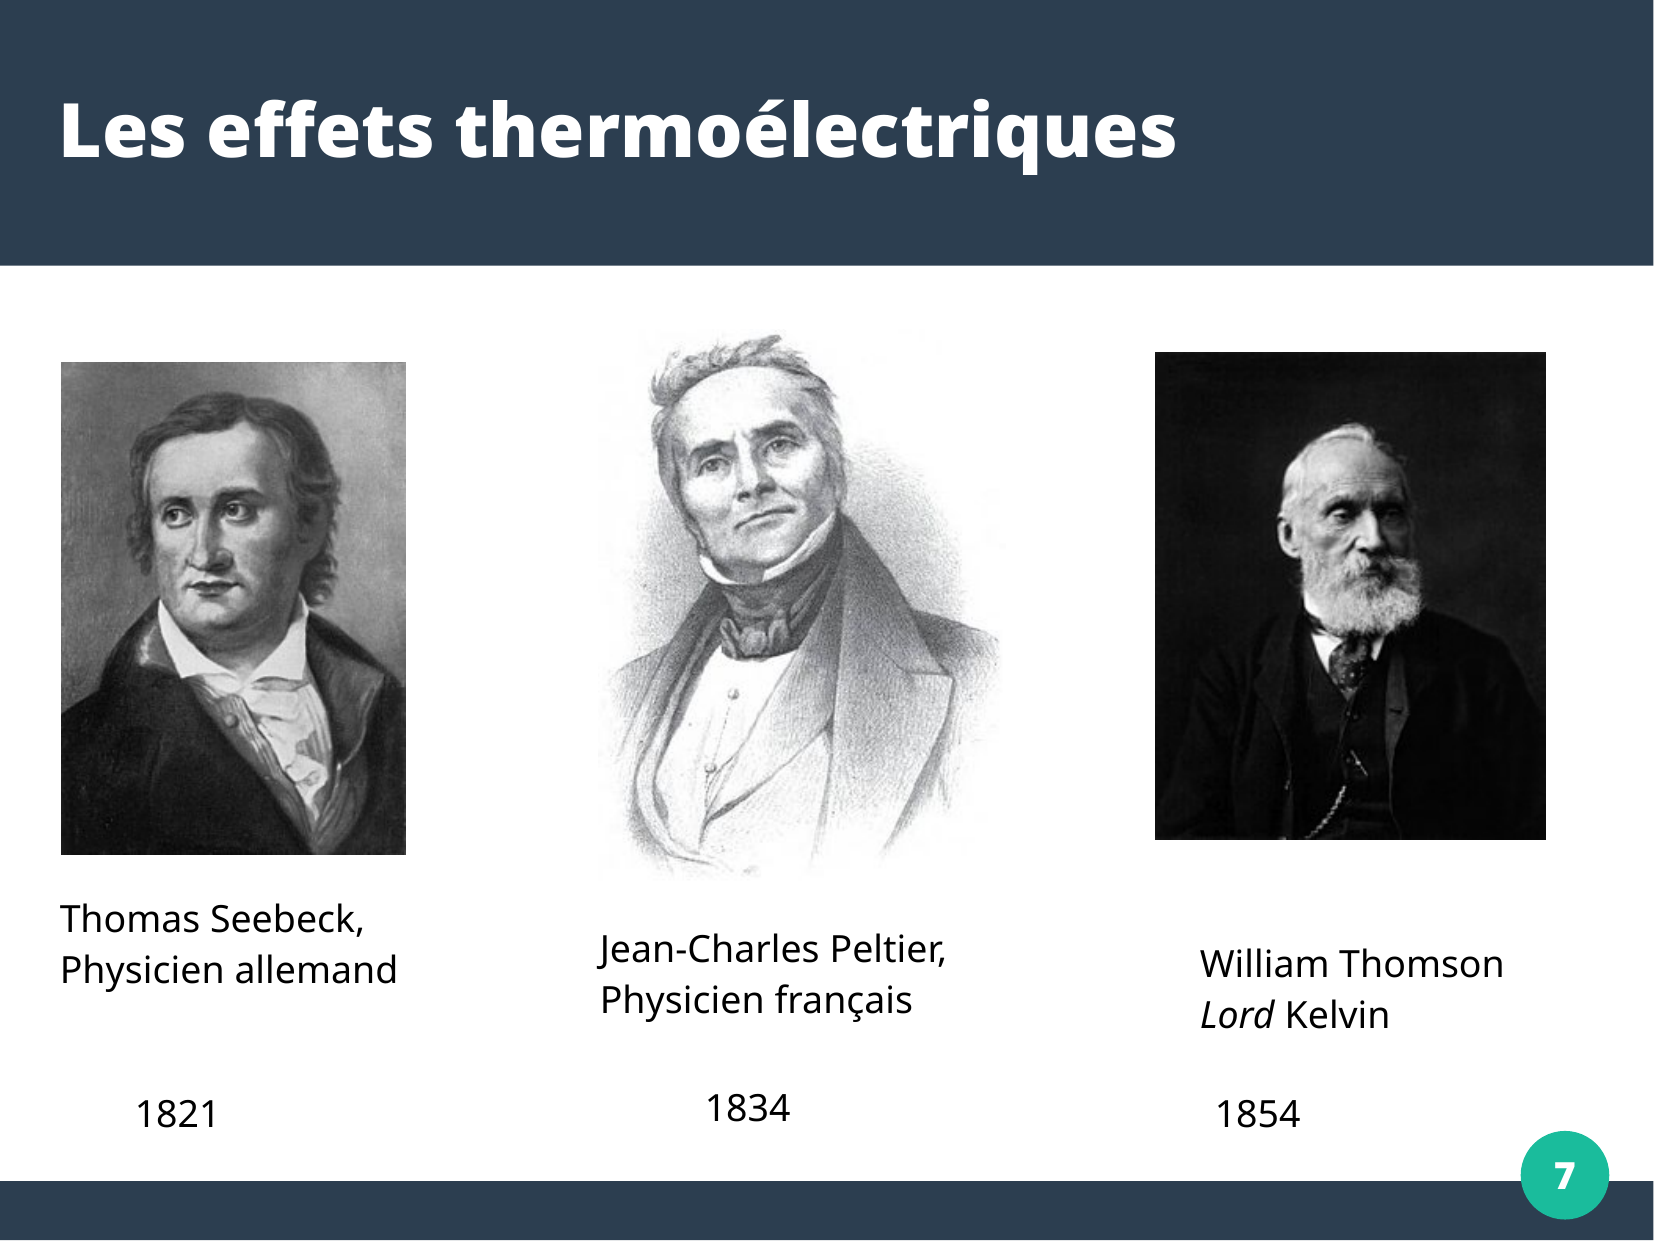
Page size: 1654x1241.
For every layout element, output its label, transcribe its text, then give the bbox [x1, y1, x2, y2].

text_box 1834 [690, 1073, 886, 1132]
picture [61, 362, 406, 856]
title Les effets thermoélectriques [59, 49, 1595, 207]
text_box 1821 [120, 1080, 496, 1139]
text_box Thomas Seebeck, Physicien allemand [45, 885, 511, 987]
text_box Jean-Charles Peltier, Physicien français [585, 915, 1006, 1017]
text_box William Thomson Lord Kelvin [1185, 930, 1546, 1032]
picture [598, 329, 1006, 890]
text_box 1854 [1200, 1080, 1501, 1139]
picture [1155, 352, 1546, 841]
